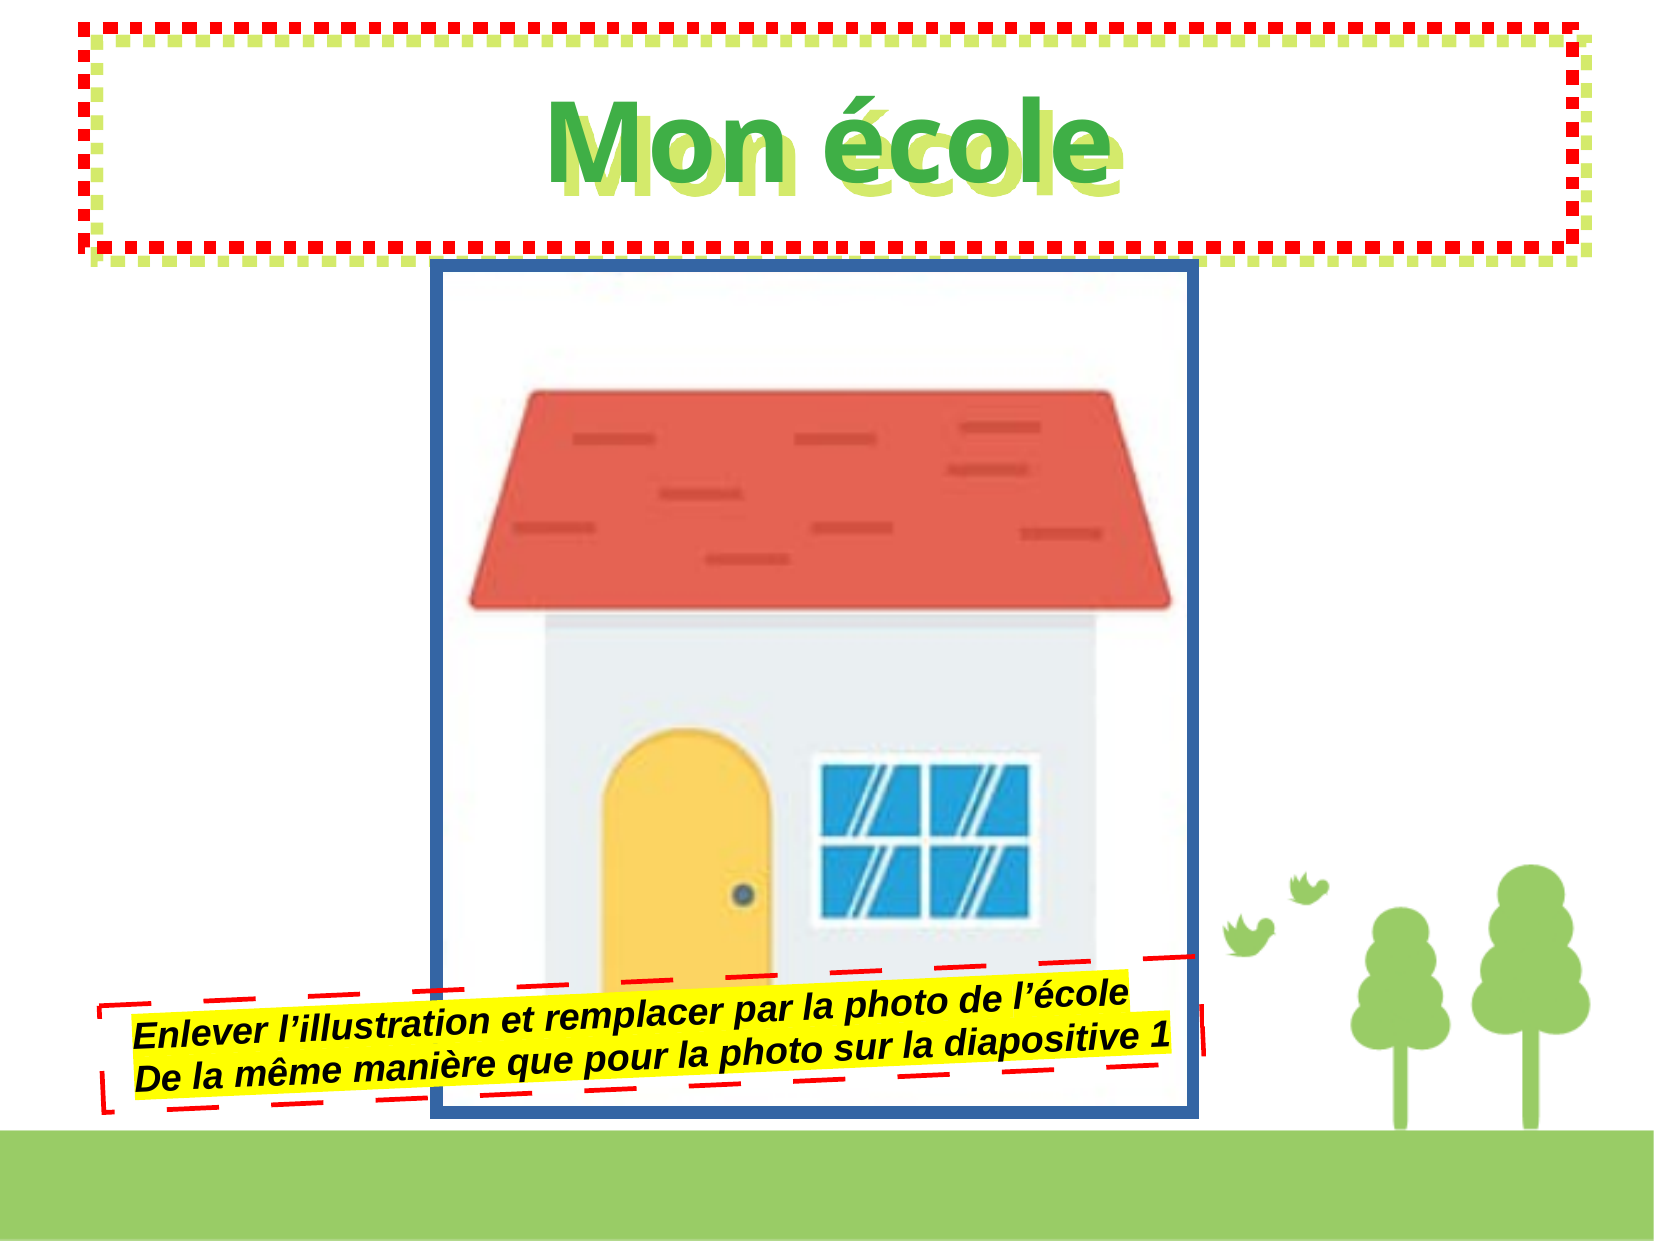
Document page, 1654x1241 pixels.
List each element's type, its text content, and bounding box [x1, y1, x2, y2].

picture [0, 0, 1654, 1241]
title Mon école [84, 28, 1573, 248]
